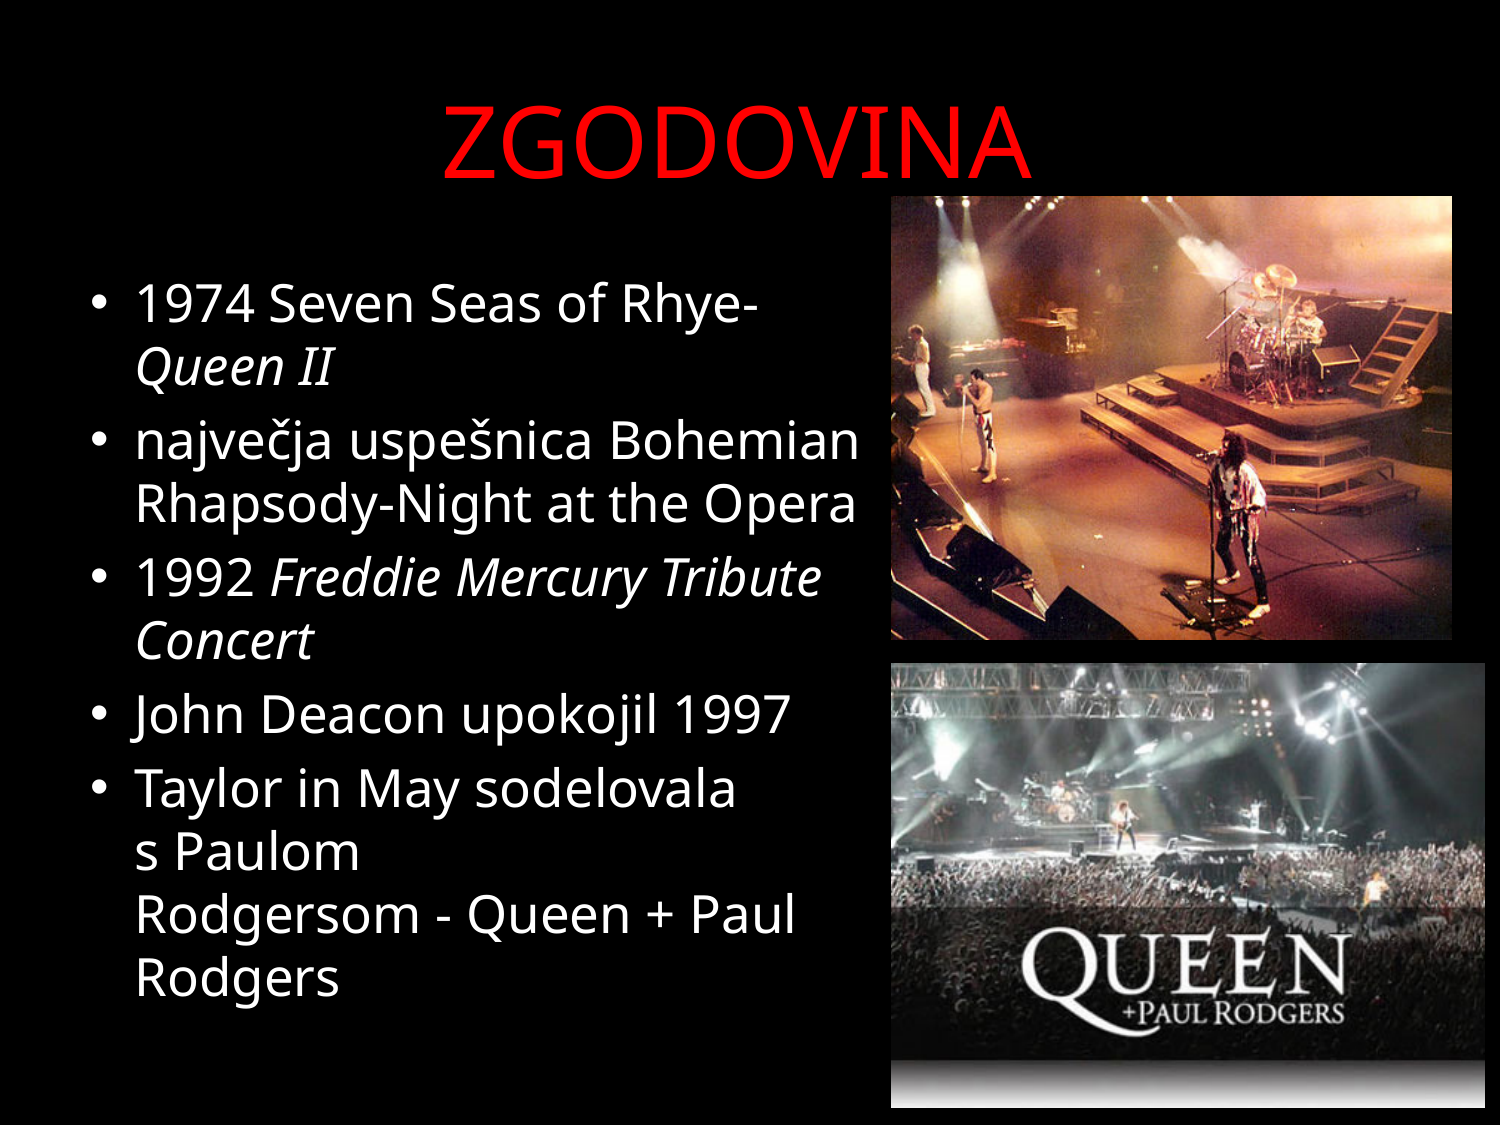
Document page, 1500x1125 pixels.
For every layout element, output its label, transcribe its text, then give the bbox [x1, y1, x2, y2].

title ZGODOVINA [75, 45, 1425, 233]
picture [891, 663, 1485, 1109]
picture [891, 196, 1452, 640]
list 1974 Seven Seas of Rhye-Queen II največja uspešnica Bohemian Rhapsody-Night at the Opera 1992 Freddie Mercury Tribute Concert John Deacon upokojil 1997 Taylor in May sodelovala s Paulom Rodgersom - Queen + Paul Rodgers [75, 262, 880, 1047]
